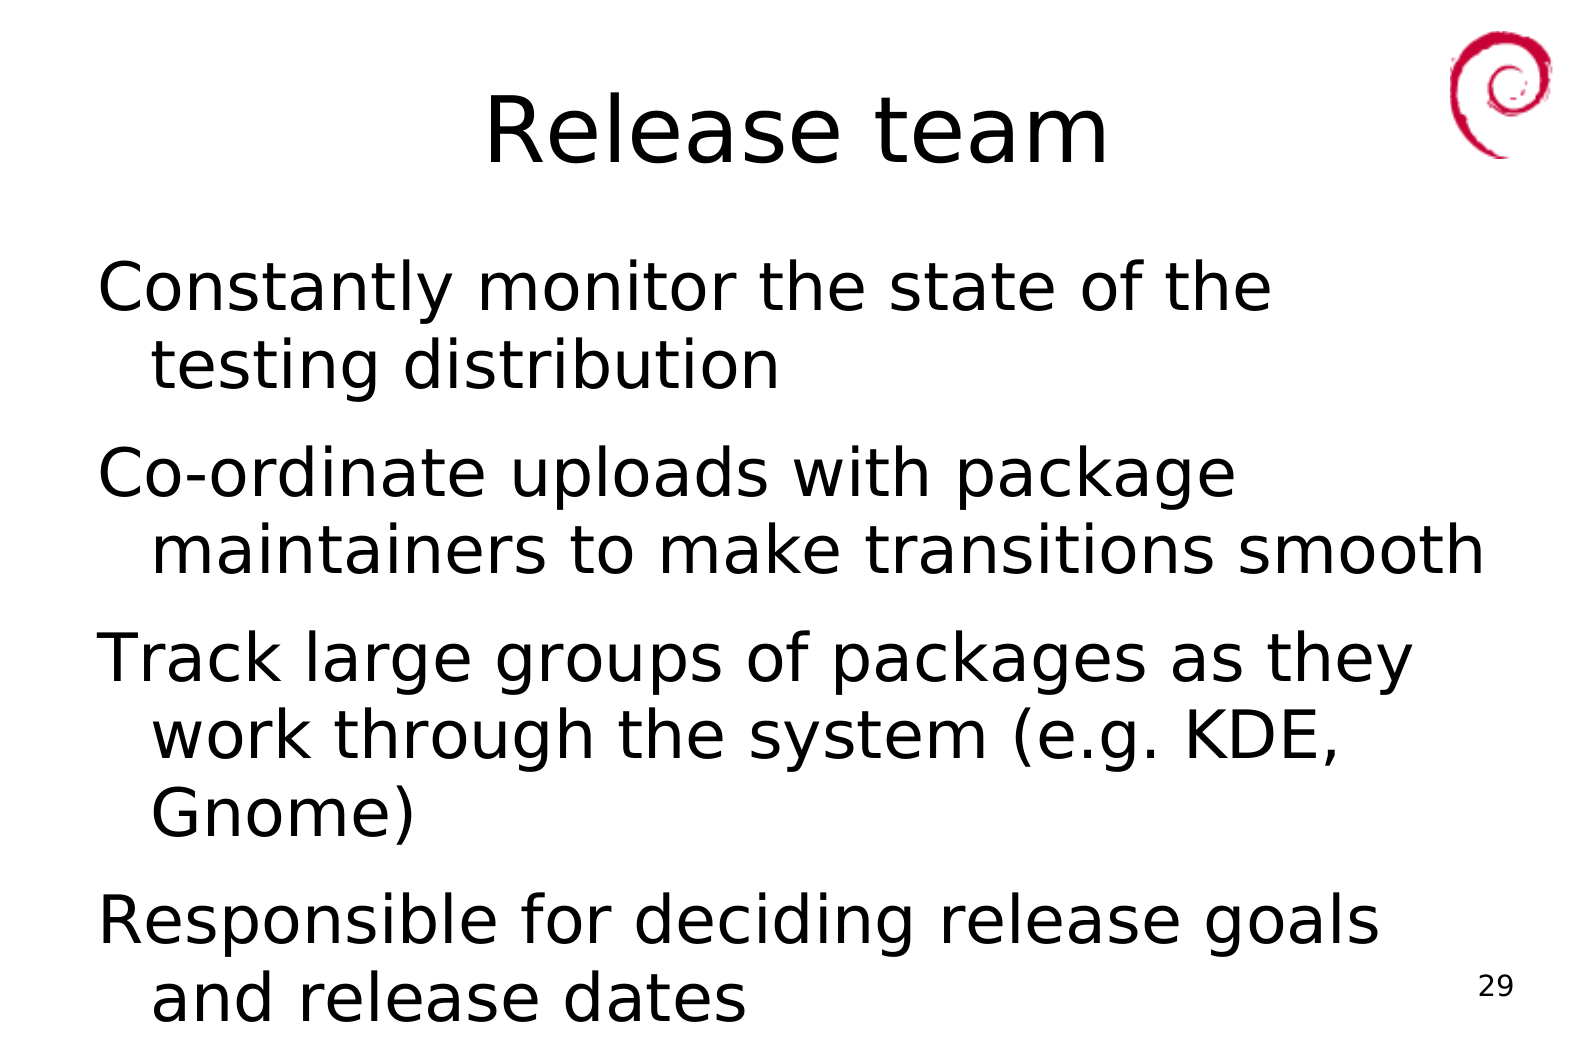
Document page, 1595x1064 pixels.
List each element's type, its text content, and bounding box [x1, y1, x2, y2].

list Constantly monitor the state of the testing distribution Co-ordinate uploads with package maintainers to make transitions smooth Track large groups of packages as they work through the system (e.g. KDE, Gnome) Responsible for deciding release goals and release dates [79, 248, 1515, 1038]
title Release team [79, 42, 1515, 221]
picture [1450, 31, 1555, 159]
